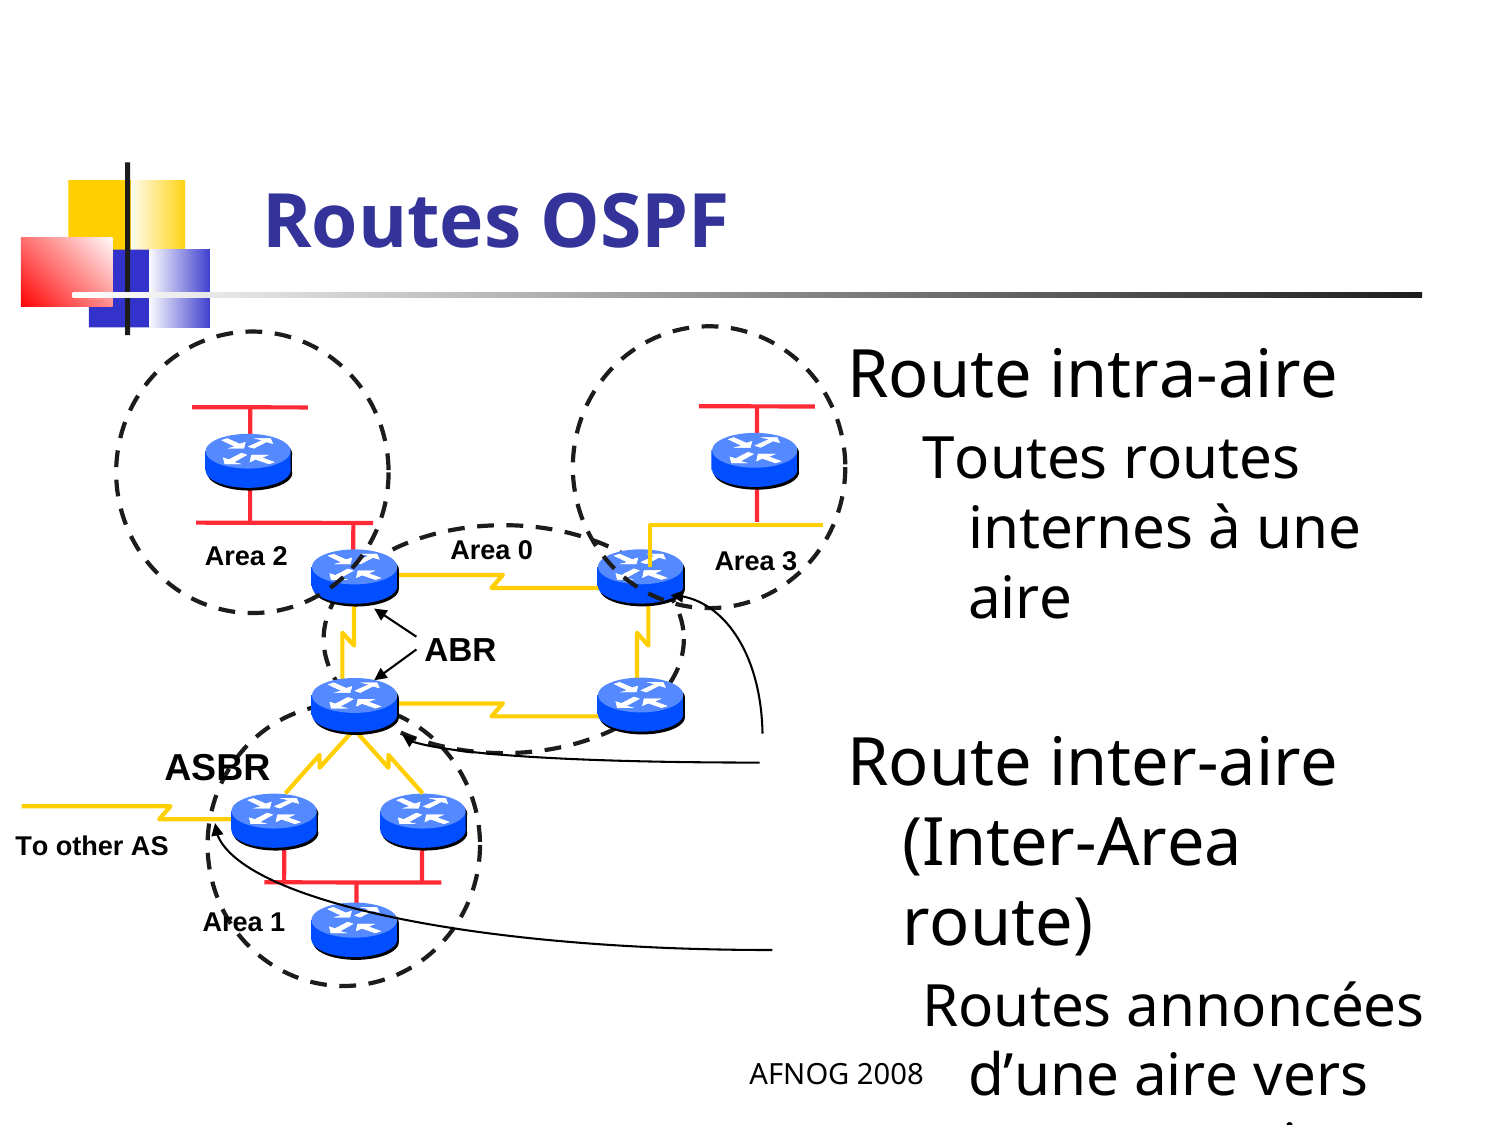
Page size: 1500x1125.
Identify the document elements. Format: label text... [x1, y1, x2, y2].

picture [594, 674, 691, 741]
text_box ASBR [149, 739, 286, 796]
picture [329, 899, 405, 918]
picture [202, 431, 299, 498]
picture [308, 546, 405, 613]
text_box Area 3 [699, 539, 813, 584]
text_box To other AS [0, 823, 184, 869]
picture [308, 675, 405, 742]
picture [683, 598, 691, 604]
text_box Area 1 [187, 900, 300, 945]
picture [228, 790, 325, 858]
picture [308, 899, 405, 967]
list Route intra-aire Toutes routes internes à une aire Route inter-aire (Inter-Area route)‏ Routes annoncées d’une aire vers une autre aire par un ABR Route externe (External route)‏ Routes importés dans OSPF par un autre protocole de routage par un ASBR [832, 326, 1465, 1125]
text_box Area 0 [435, 527, 548, 573]
text_box ABR [409, 624, 512, 677]
text_box Area 2 [190, 534, 303, 580]
text_box AFNOG 2008 [599, 1024, 832, 1099]
picture [594, 546, 691, 613]
title Routes OSPF [188, 35, 1468, 276]
picture [377, 790, 474, 858]
picture [708, 430, 805, 497]
